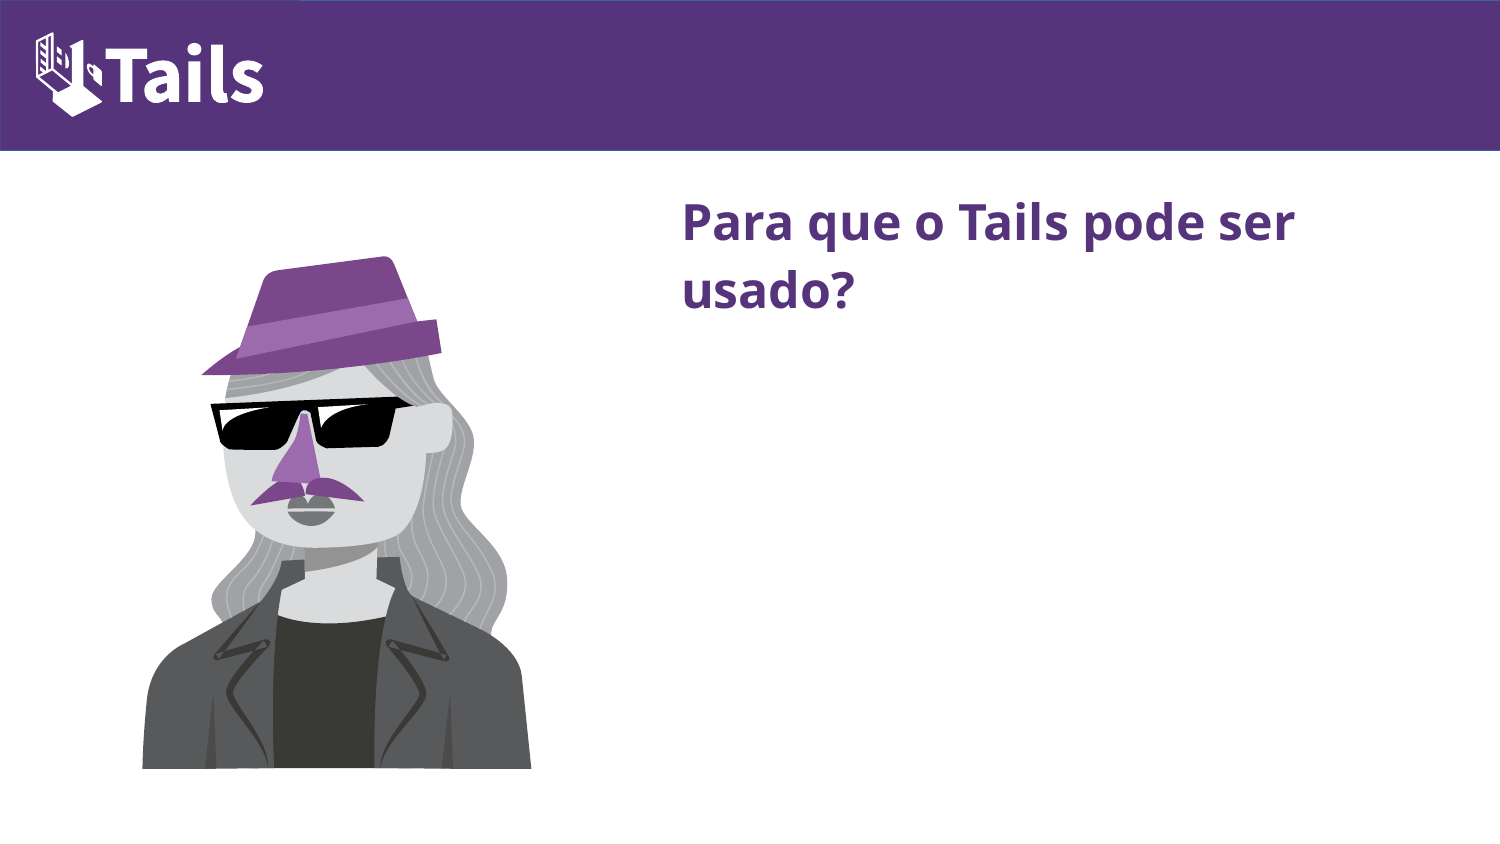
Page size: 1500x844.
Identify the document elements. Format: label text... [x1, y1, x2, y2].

title Para que o Tails pode ser usado? [681, 197, 1426, 314]
picture [63, 221, 611, 769]
